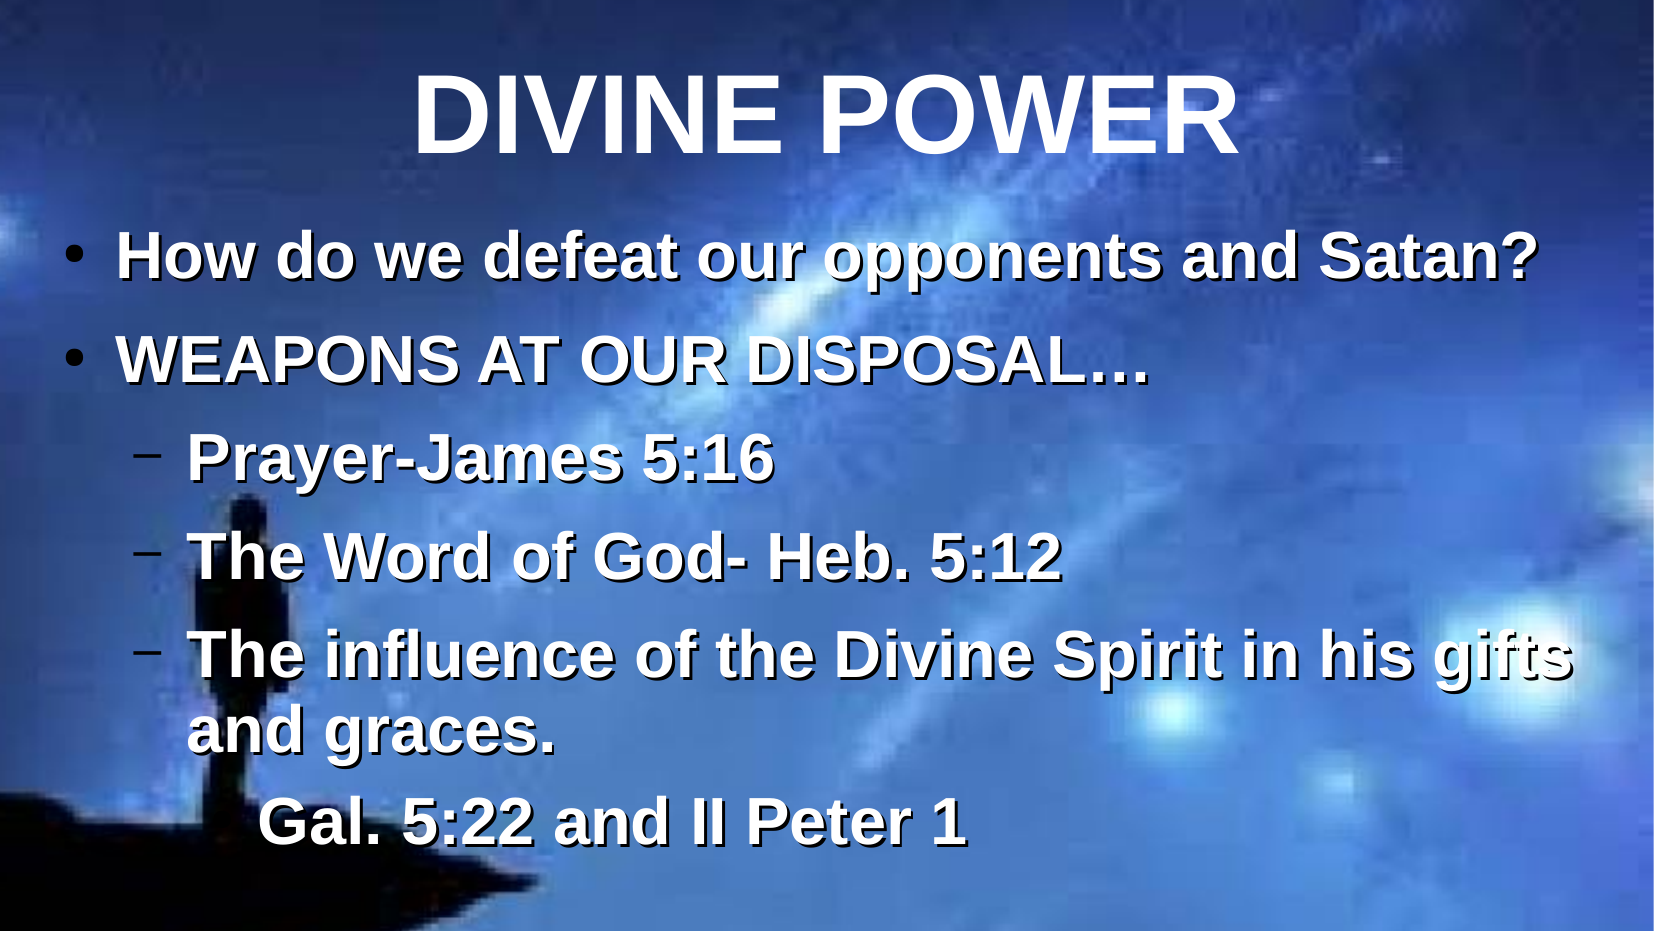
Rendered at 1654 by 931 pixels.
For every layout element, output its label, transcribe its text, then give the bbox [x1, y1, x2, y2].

list How do we defeat our opponents and Satan? WEAPONS AT OUR DISPOSAL… Prayer-James 5:16 The Word of God- Heb. 5:12 The influence of the Divine Spirit in his gifts and graces. Gal. 5:22 and II Peter 1 [45, 217, 1636, 901]
picture [0, 0, 1654, 931]
title DIVINE POWER [82, 37, 1571, 193]
